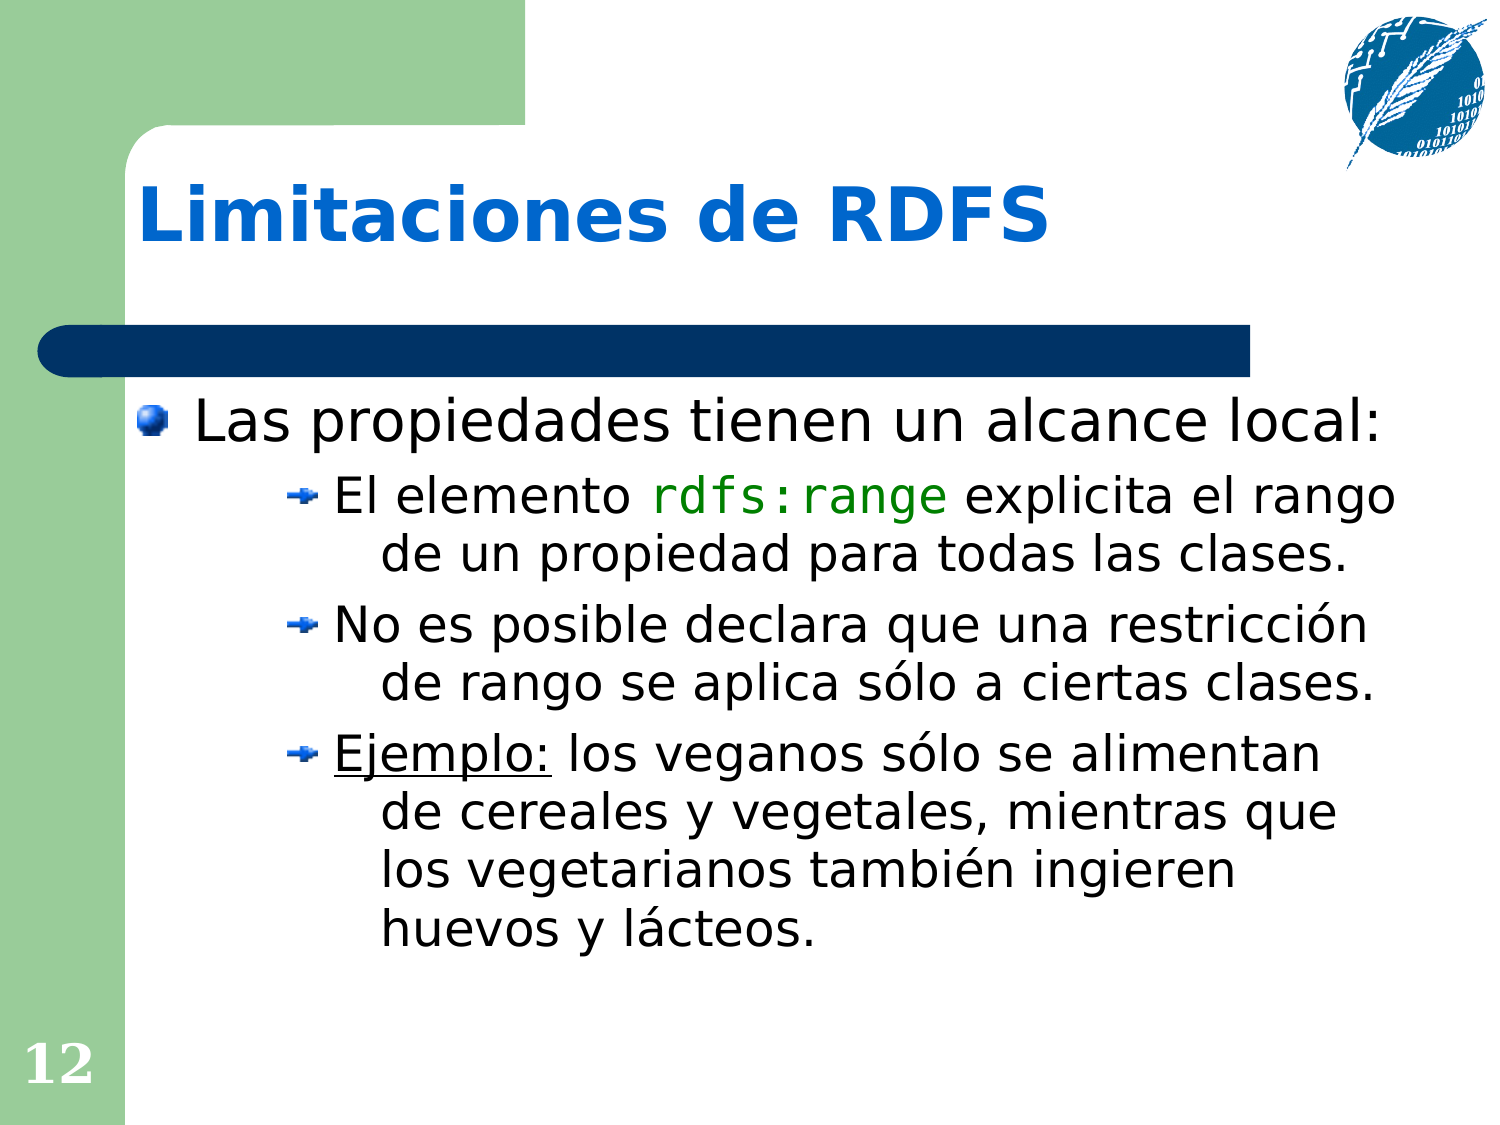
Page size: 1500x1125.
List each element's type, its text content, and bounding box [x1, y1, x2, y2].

picture [1433, 139, 1440, 147]
picture [1427, 138, 1431, 148]
picture [1341, 15, 1487, 172]
title Limitaciones de RDFS [136, 135, 1413, 302]
picture [1436, 127, 1450, 136]
picture [1416, 140, 1425, 149]
list Las propiedades tienen un alcance local: El elemento rdfs:range explicita el rango de un propiedad para todas las clases. No es posible declara que una restricción de rango se aplica sólo a ciertas clases. Ejemplo: los veganos sólo se alimentan de cereales y vegetales, mientras que los vegetarianos también ingieren huevos y lácteos. [137, 386, 1400, 1066]
